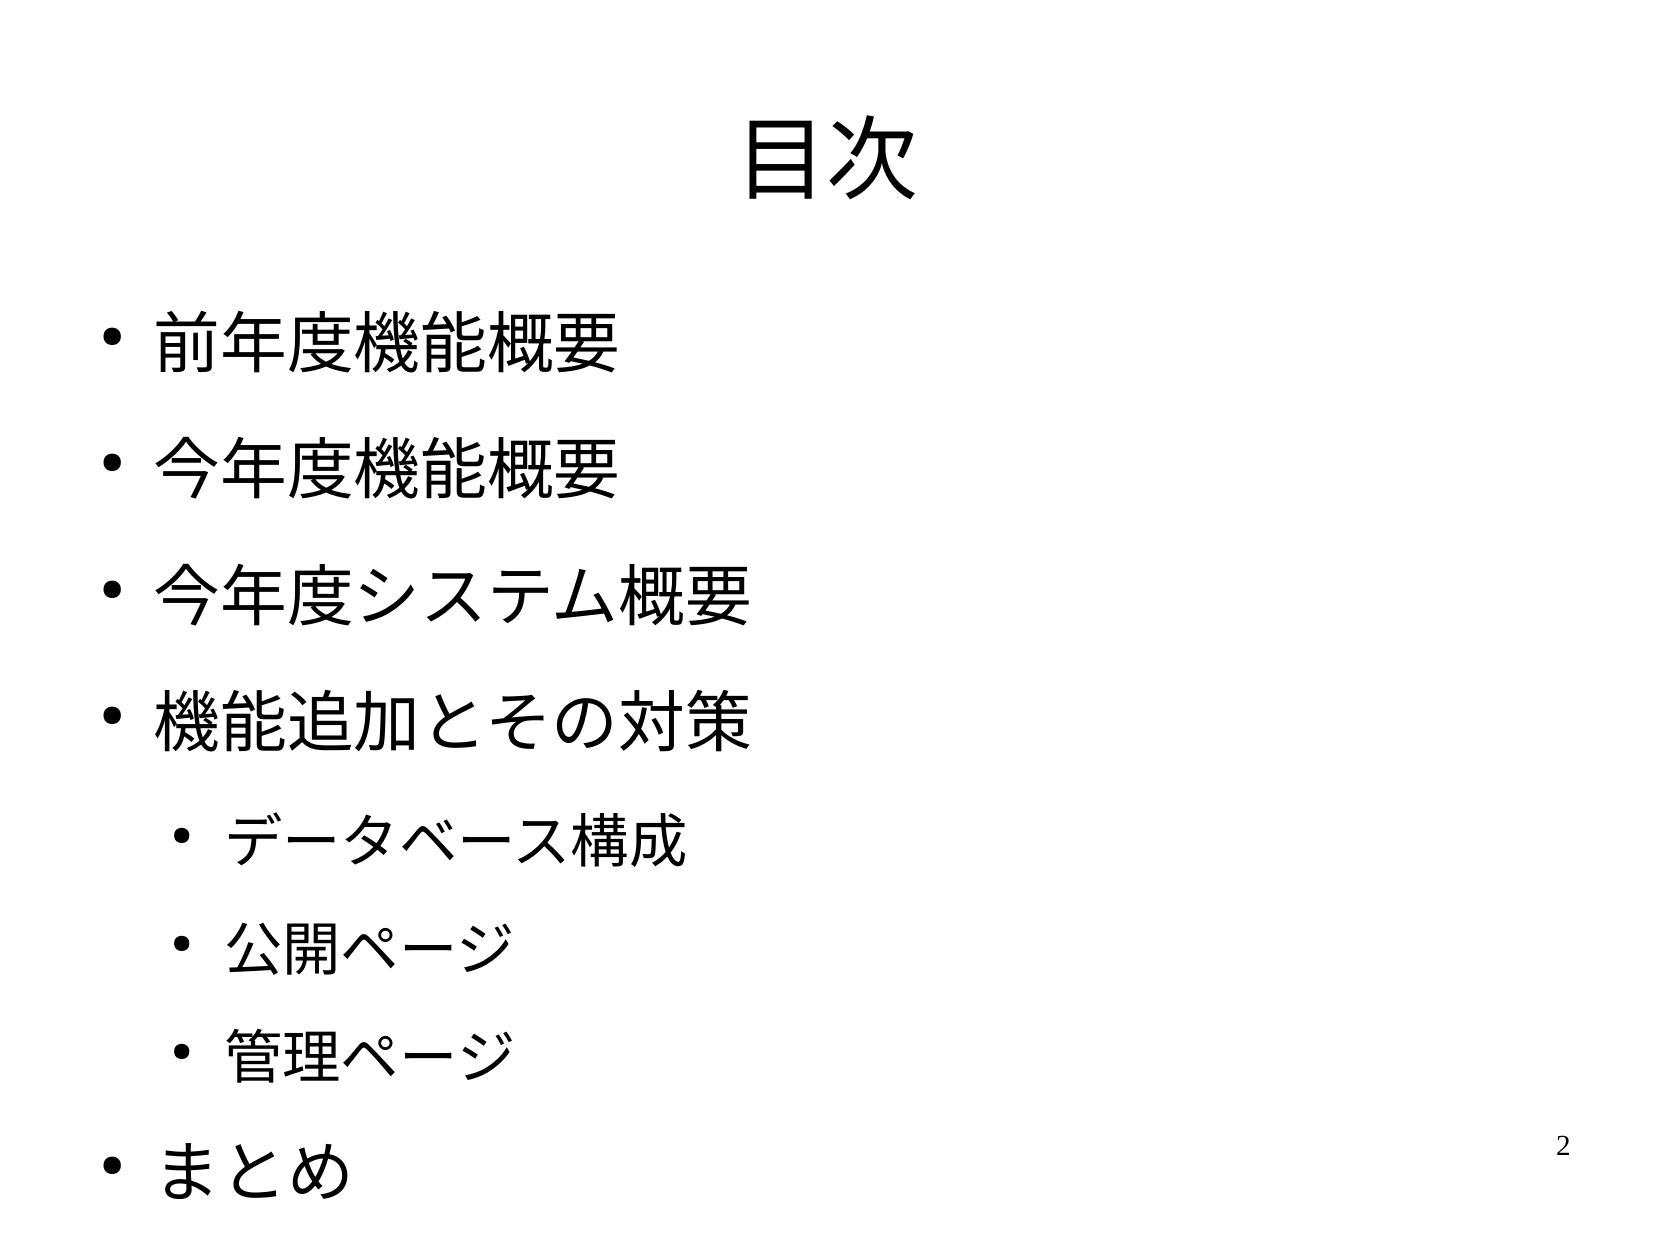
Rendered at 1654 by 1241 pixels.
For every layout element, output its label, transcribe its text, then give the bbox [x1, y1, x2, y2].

list 前年度機能概要 今年度機能概要 今年度システム概要 機能追加とその対策 データベース構成 公開ページ 管理ページ まとめ デモ 今後の課題 [82, 290, 1571, 1181]
title 目次 [82, 49, 1571, 257]
